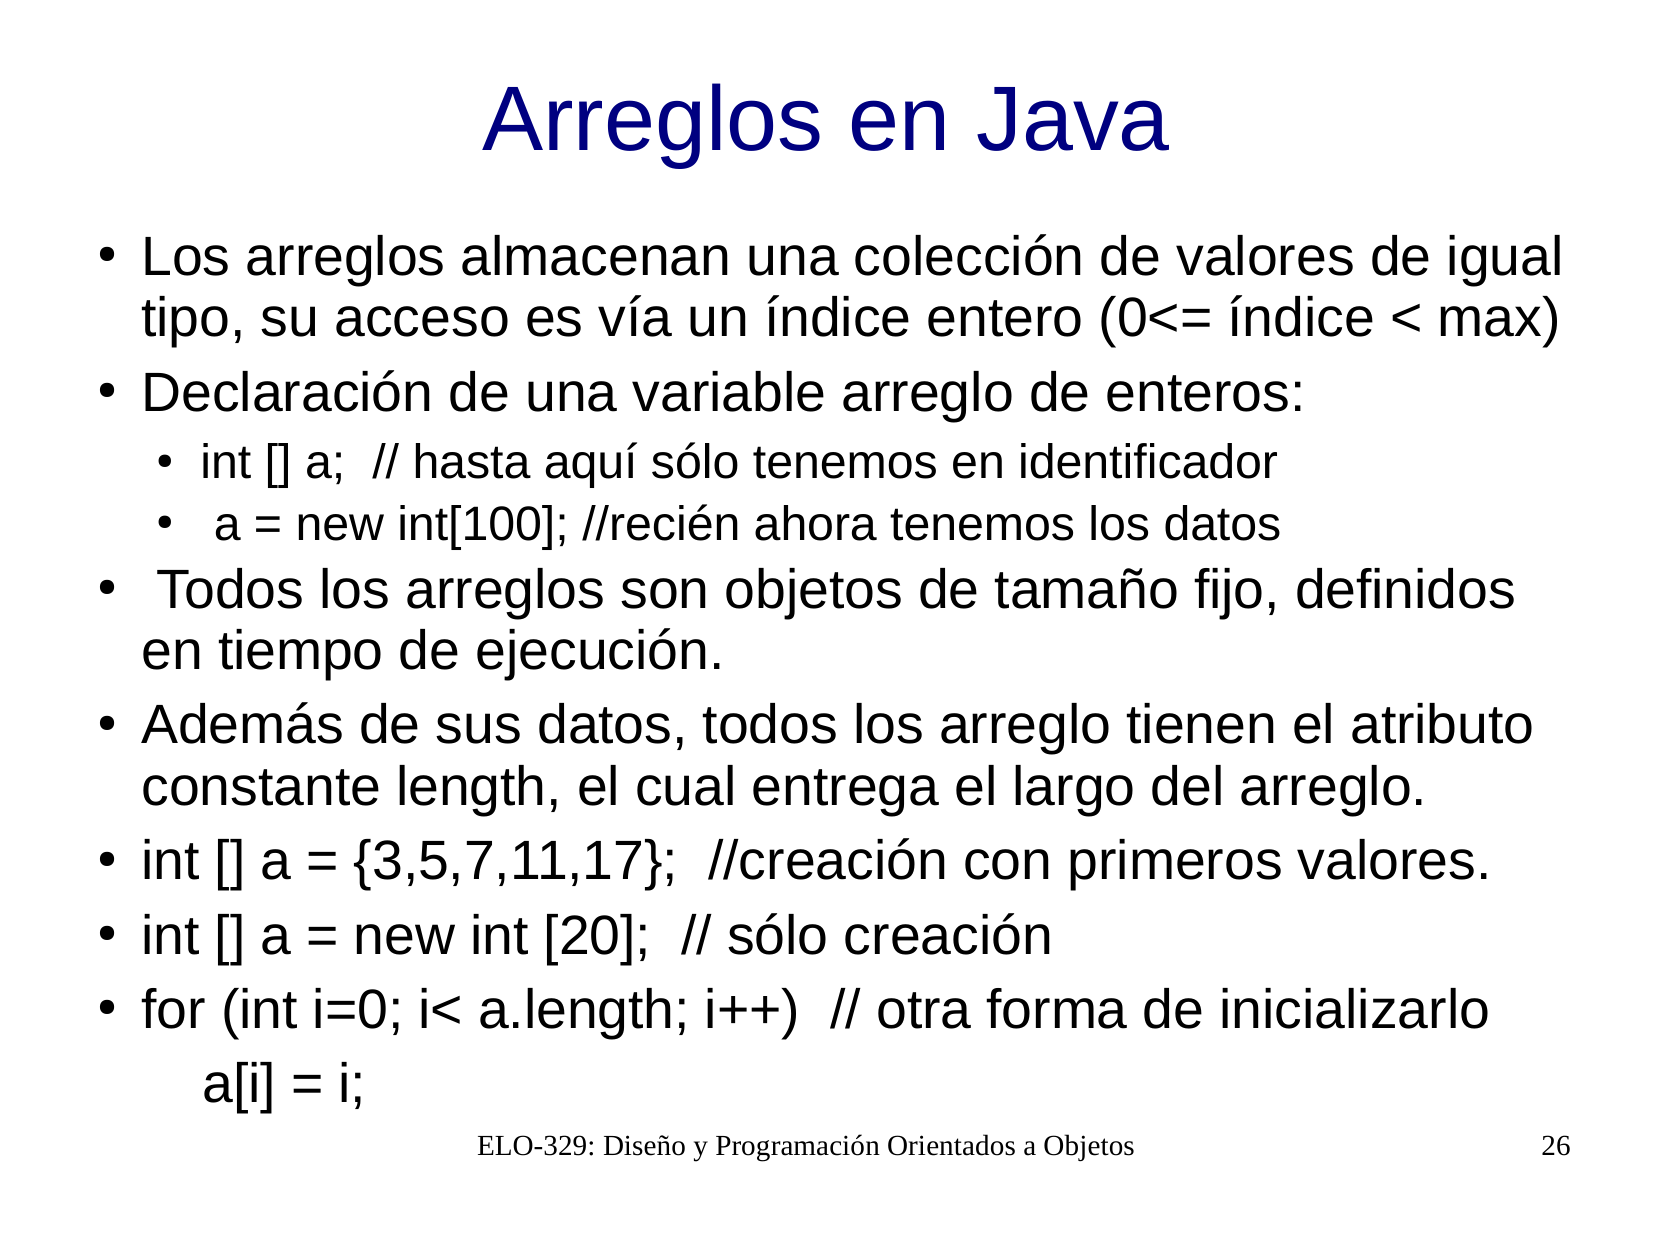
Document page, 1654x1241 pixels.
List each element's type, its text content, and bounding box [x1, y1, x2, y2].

list Los arreglos almacenan una colección de valores de igual tipo, su acceso es vía un índice entero (0<= índice < max) Declaración de una variable arreglo de enteros: int [] a; // hasta aquí sólo tenemos en identificador a = new int[100]; //recién ahora tenemos los datos Todos los arreglos son objetos de tamaño fijo, definidos en tiempo de ejecución. Además de sus datos, todos los arreglo tienen el atributo constante length, el cual entrega el largo del arreglo. int [] a = {3,5,7,11,17}; //creación con primeros valores. int [] a = new int [20]; // sólo creación for (int i=0; i< a.length; i++) // otra forma de inicializarlo a[i] = i; [82, 225, 1571, 1126]
title Arreglos en Java [82, 49, 1571, 188]
